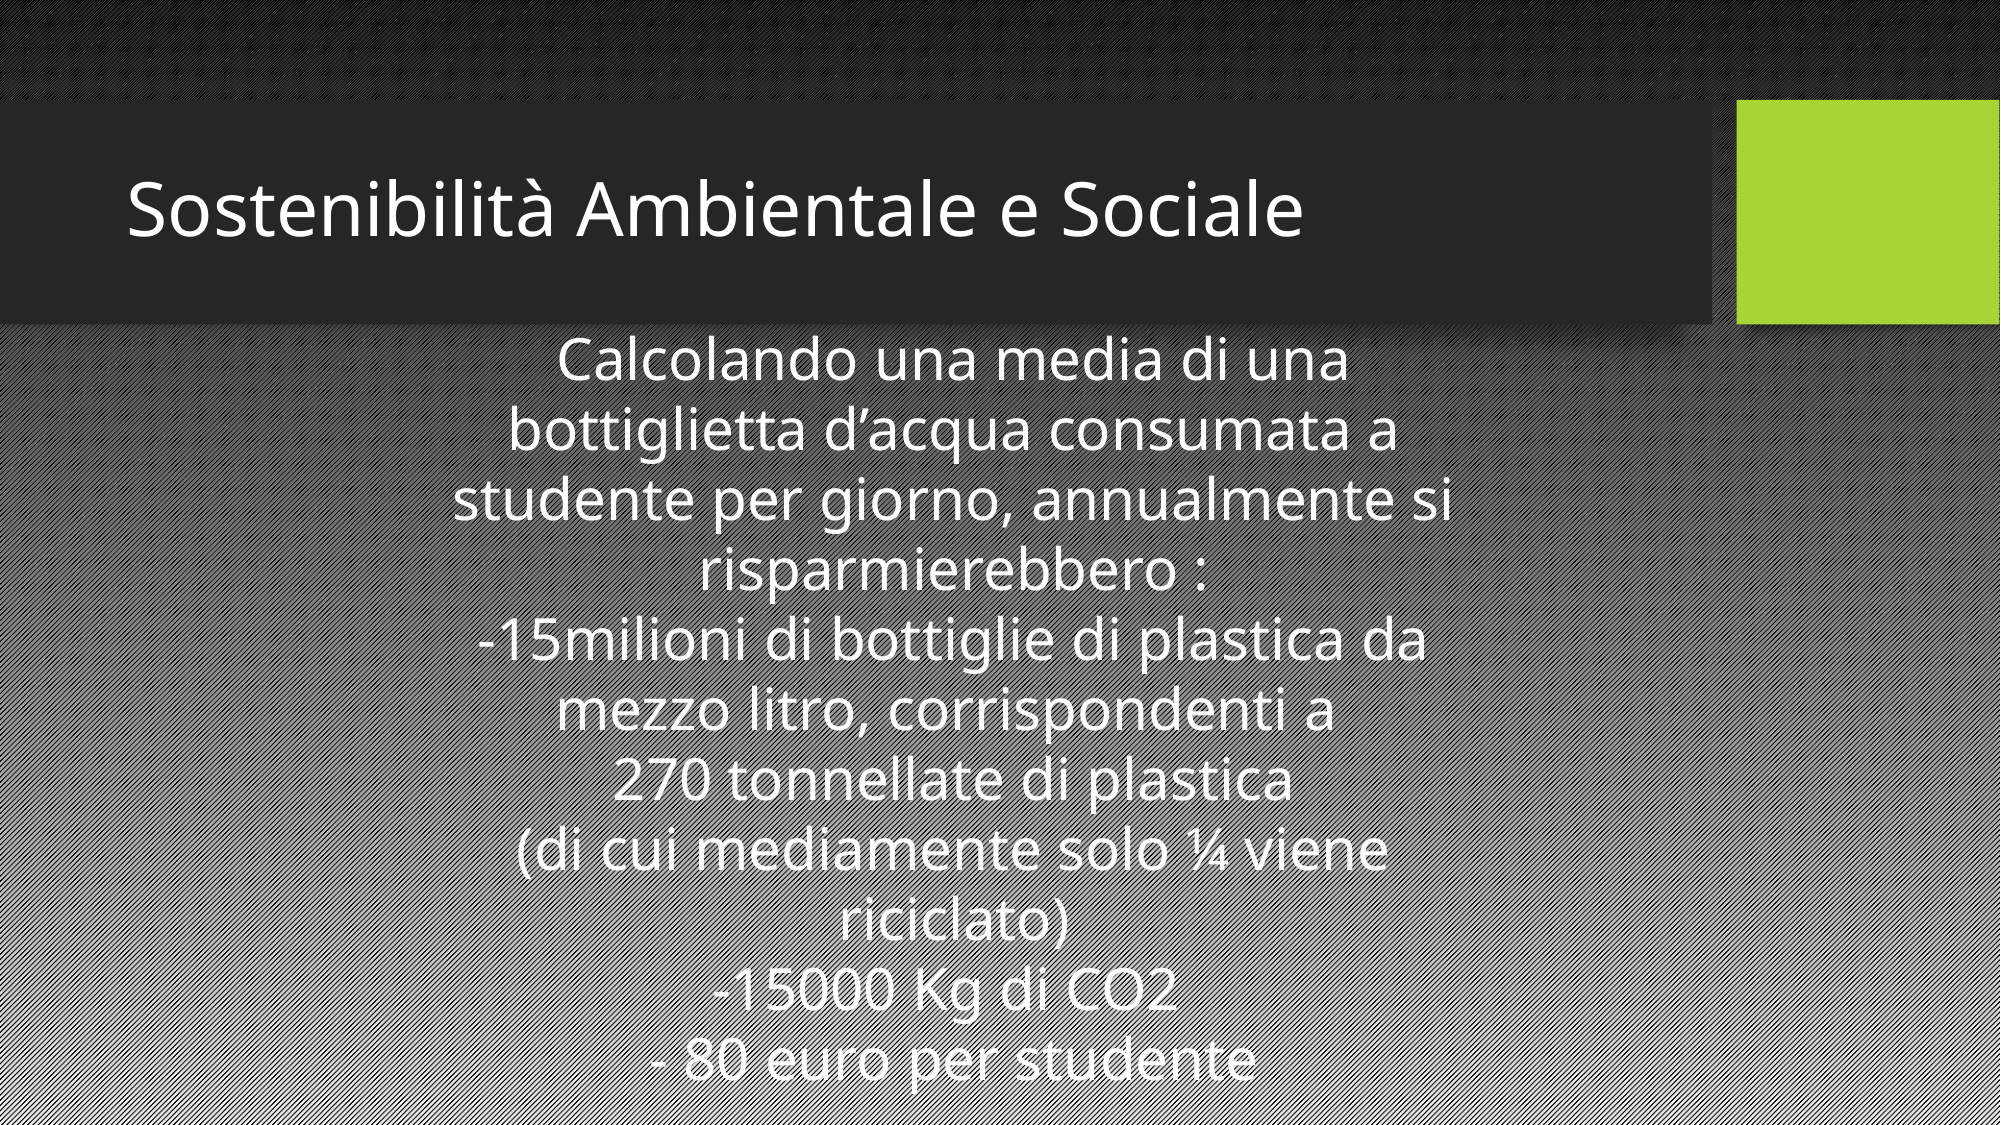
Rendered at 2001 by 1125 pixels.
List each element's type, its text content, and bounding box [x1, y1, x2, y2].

title Sostenibilità Ambientale e Sociale [111, 123, 1689, 301]
picture [0, 325, 434, 1125]
text_box Calcolando una media di una bottiglietta d’acqua consumata a studente per giorno, annualmente si risparmierebbero : -15milioni di bottiglie di plastica da mezzo litro, corrispondenti a 270 tonnellate di plastica (di cui mediamente solo ¼ viene riciclato) -15000 Kg di CO2 - 80 euro per studente [434, 314, 1473, 1125]
picture [0, 0, 2000, 1125]
